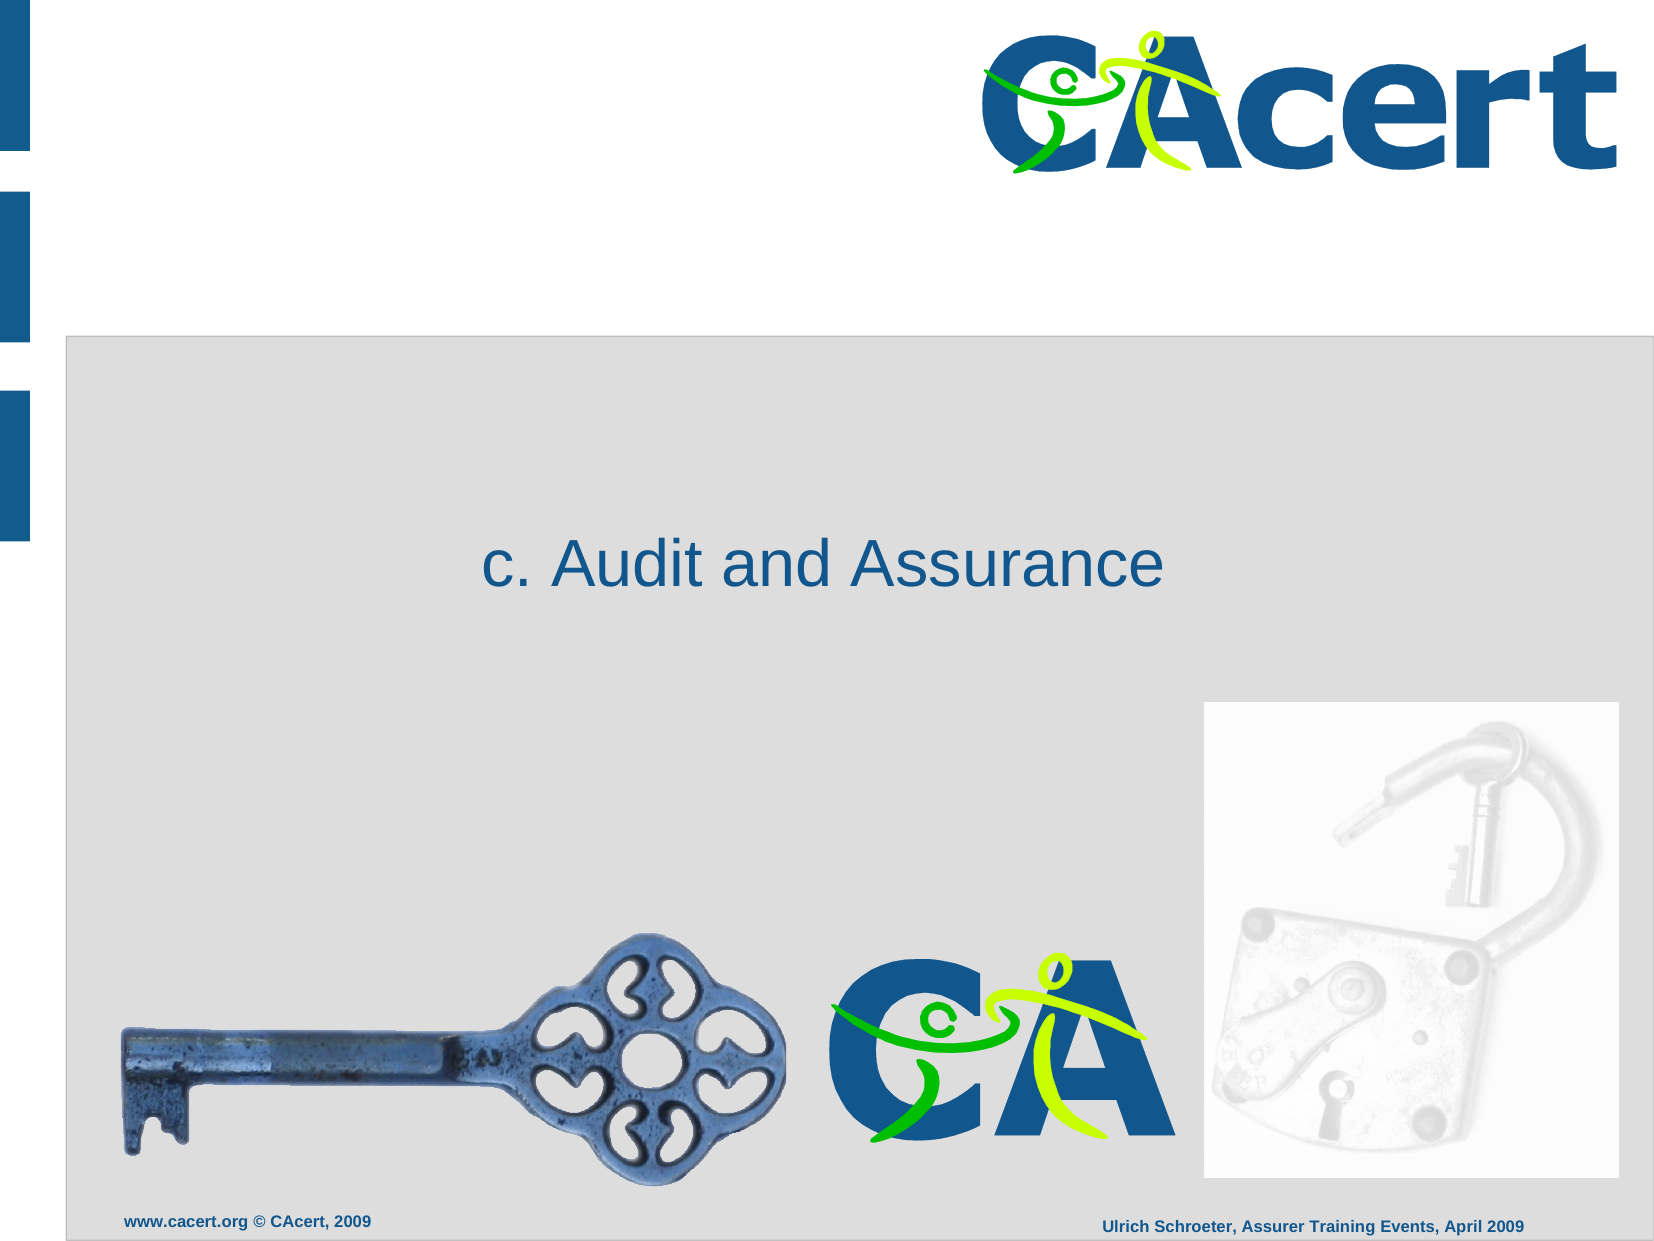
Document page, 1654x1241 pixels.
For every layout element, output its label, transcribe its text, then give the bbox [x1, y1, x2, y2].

picture [826, 950, 1177, 1145]
picture [1204, 702, 1619, 1178]
picture [106, 915, 800, 1203]
title c. Audit and Assurance [118, 442, 1530, 601]
